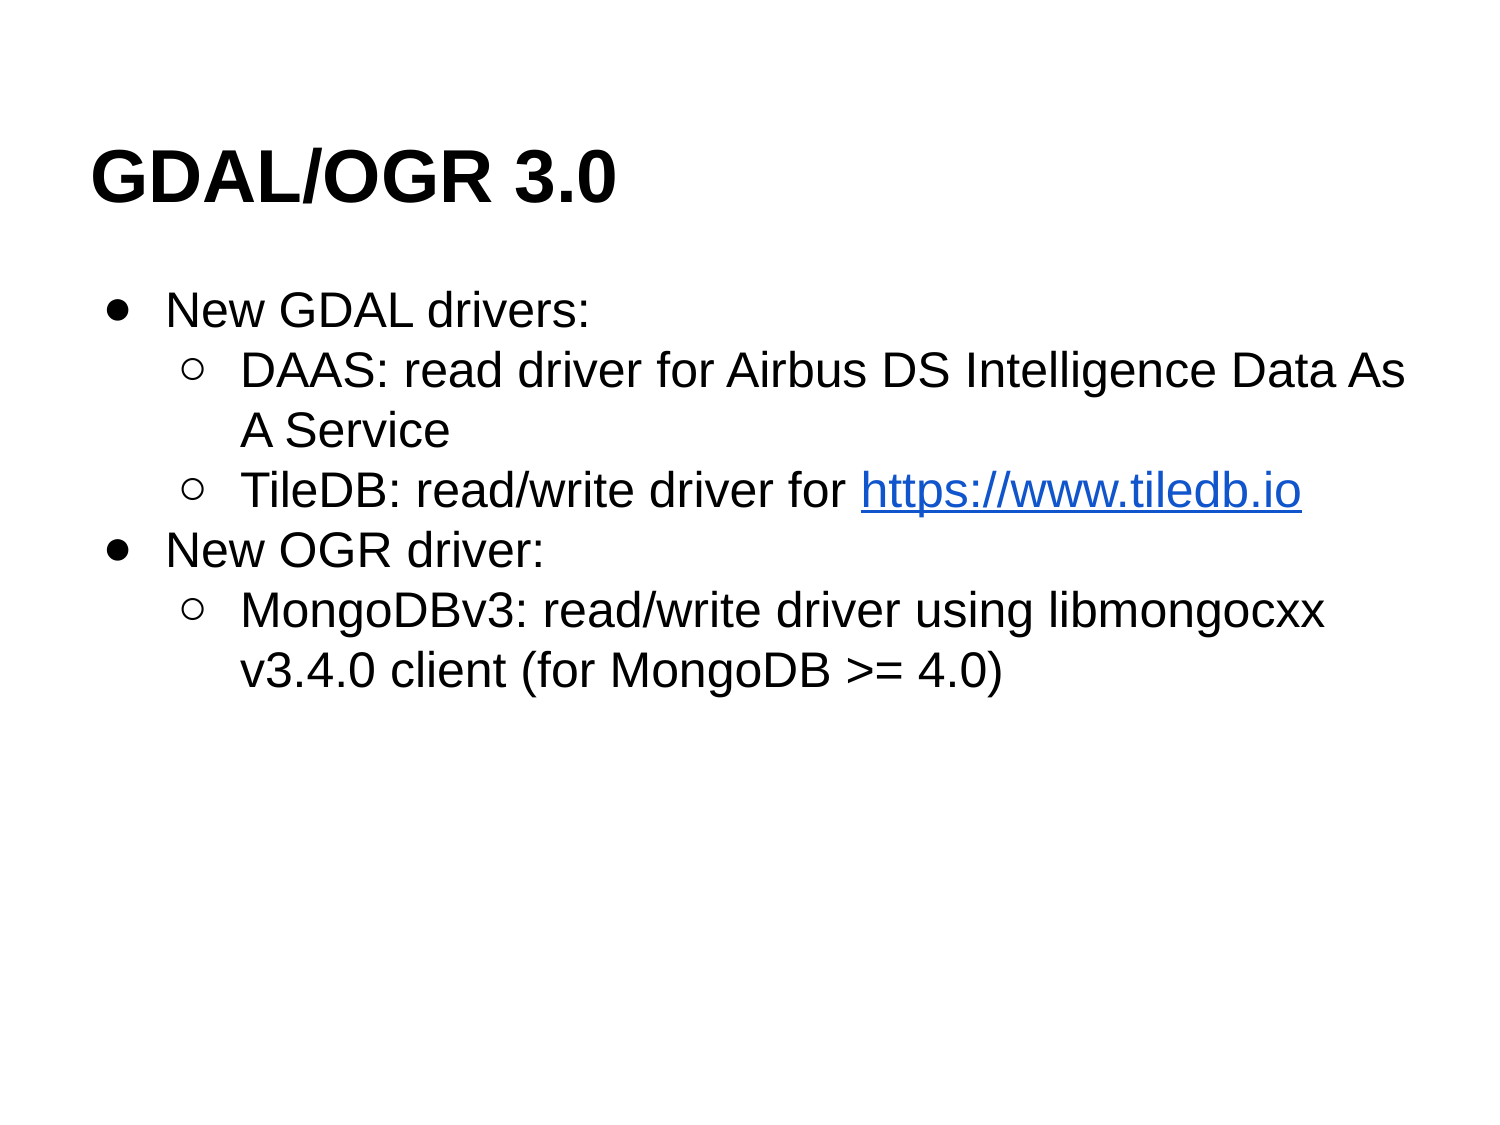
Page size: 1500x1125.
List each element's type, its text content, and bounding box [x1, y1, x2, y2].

title GDAL/OGR 3.0 [75, 45, 1425, 233]
list New GDAL drivers: DAAS: read driver for Airbus DS Intelligence Data As A Service TileDB: read/write driver for https://www.tiledb.io New OGR driver: MongoDBv3: read/write driver using libmongocxx v3.4.0 client (for MongoDB >= 4.0) [75, 262, 1425, 1078]
